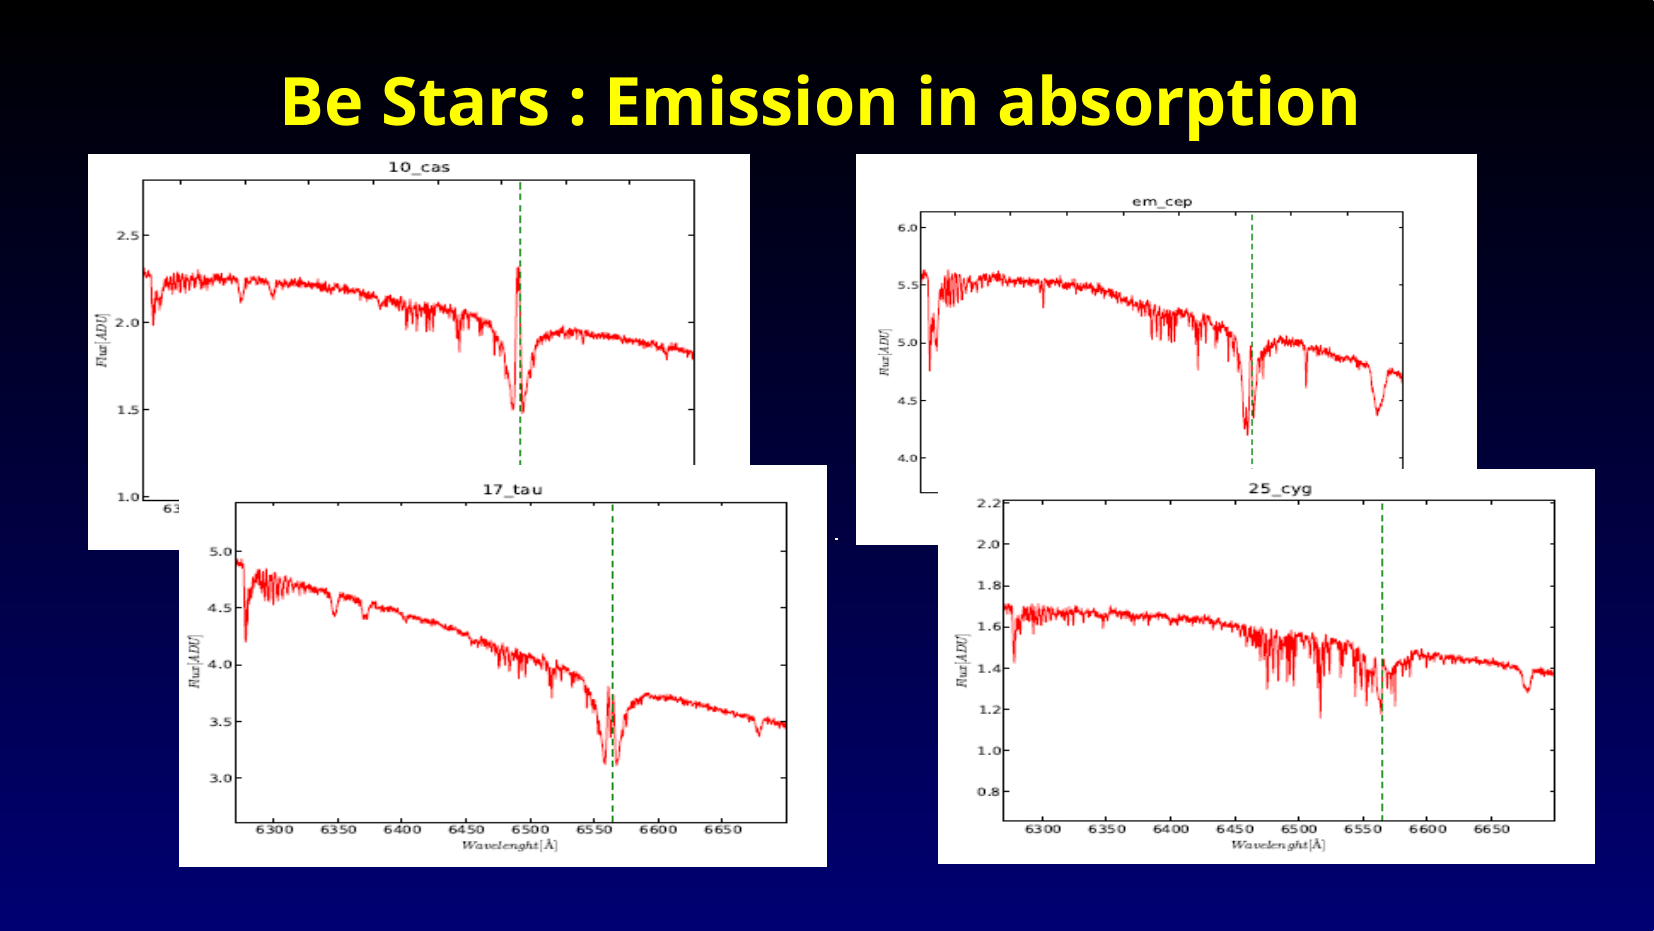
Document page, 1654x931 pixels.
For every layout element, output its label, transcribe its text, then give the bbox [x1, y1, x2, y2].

picture [88, 154, 827, 867]
picture [856, 154, 1595, 864]
title Be Stars : Emission in absorption [76, 22, 1565, 178]
